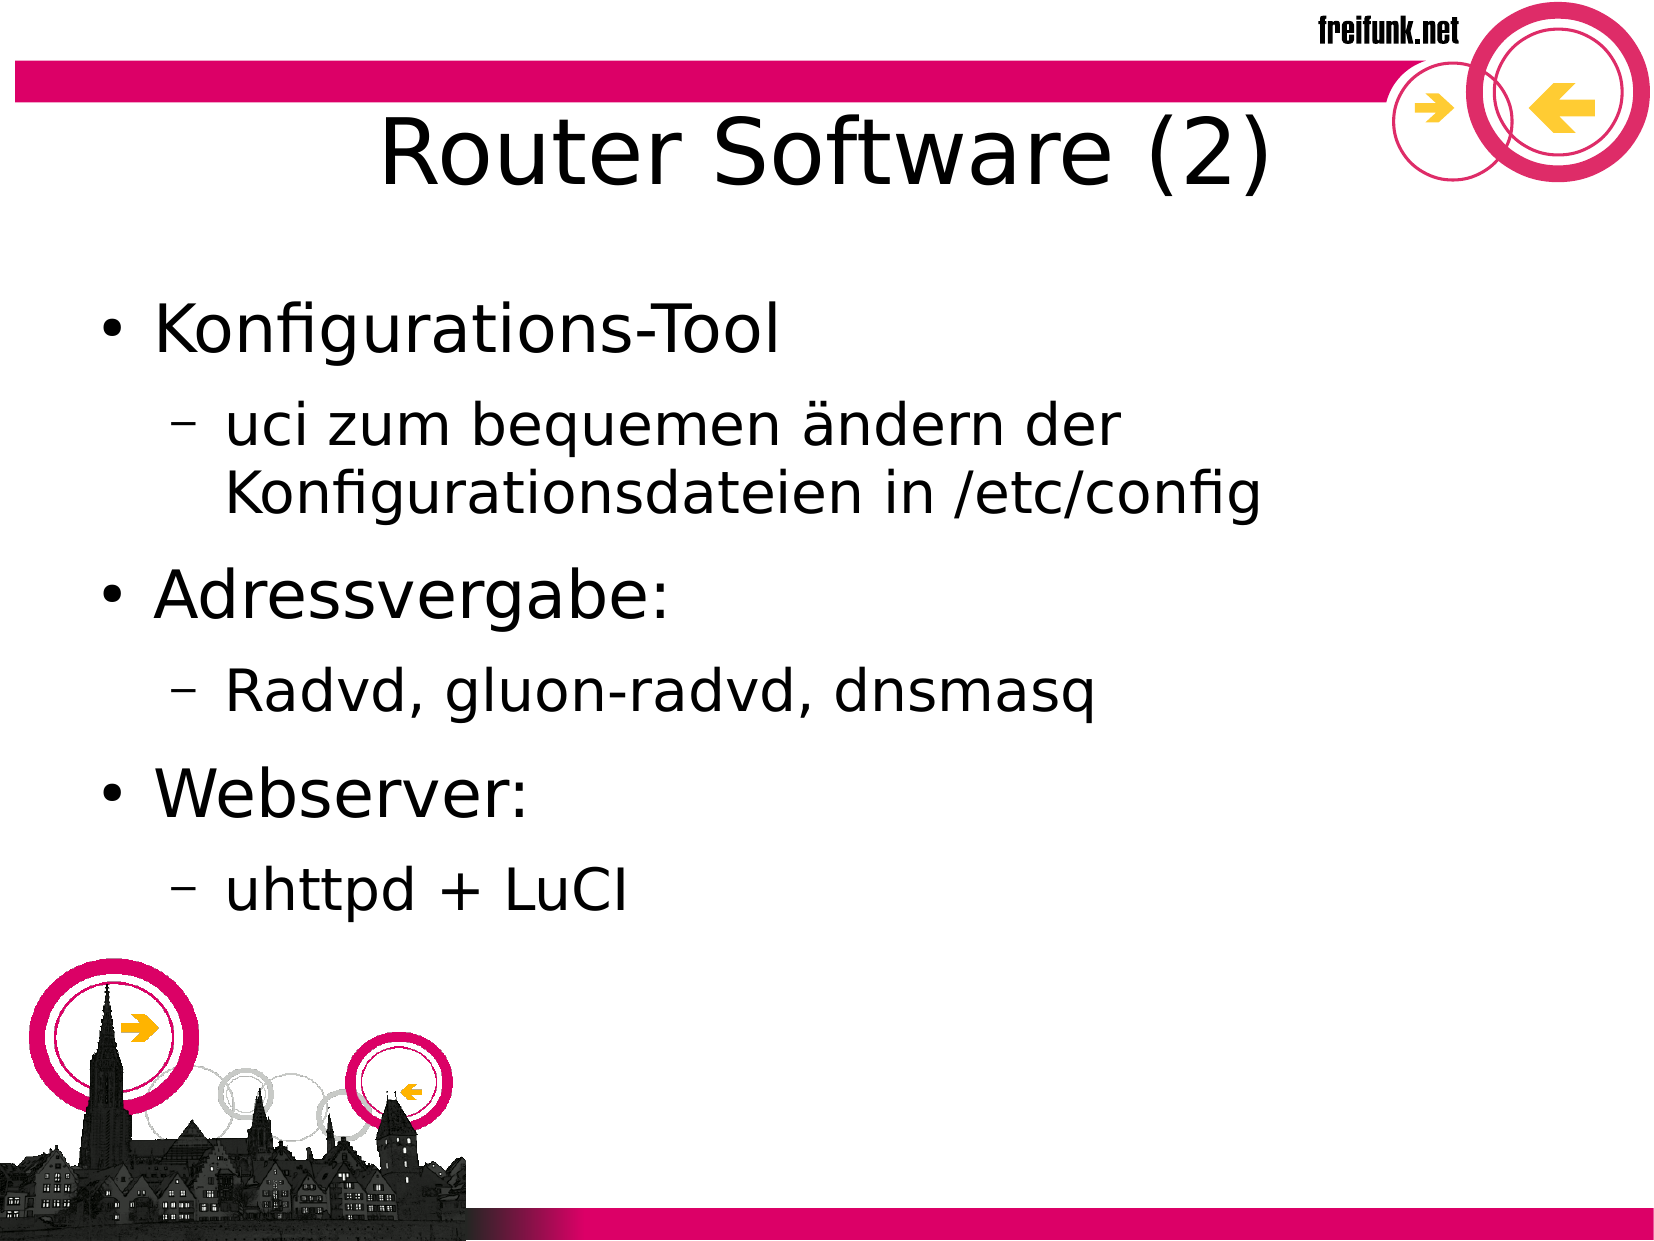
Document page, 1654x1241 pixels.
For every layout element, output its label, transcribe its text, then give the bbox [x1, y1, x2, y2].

list Konfigurations-Tool uci zum bequemen ändern der Konfigurationsdateien in /etc/config Adressvergabe: Radvd, gluon-radvd, dnsmasq Webserver: uhttpd + LuCI [82, 290, 1571, 1010]
title Router Software (2) [82, 49, 1571, 257]
